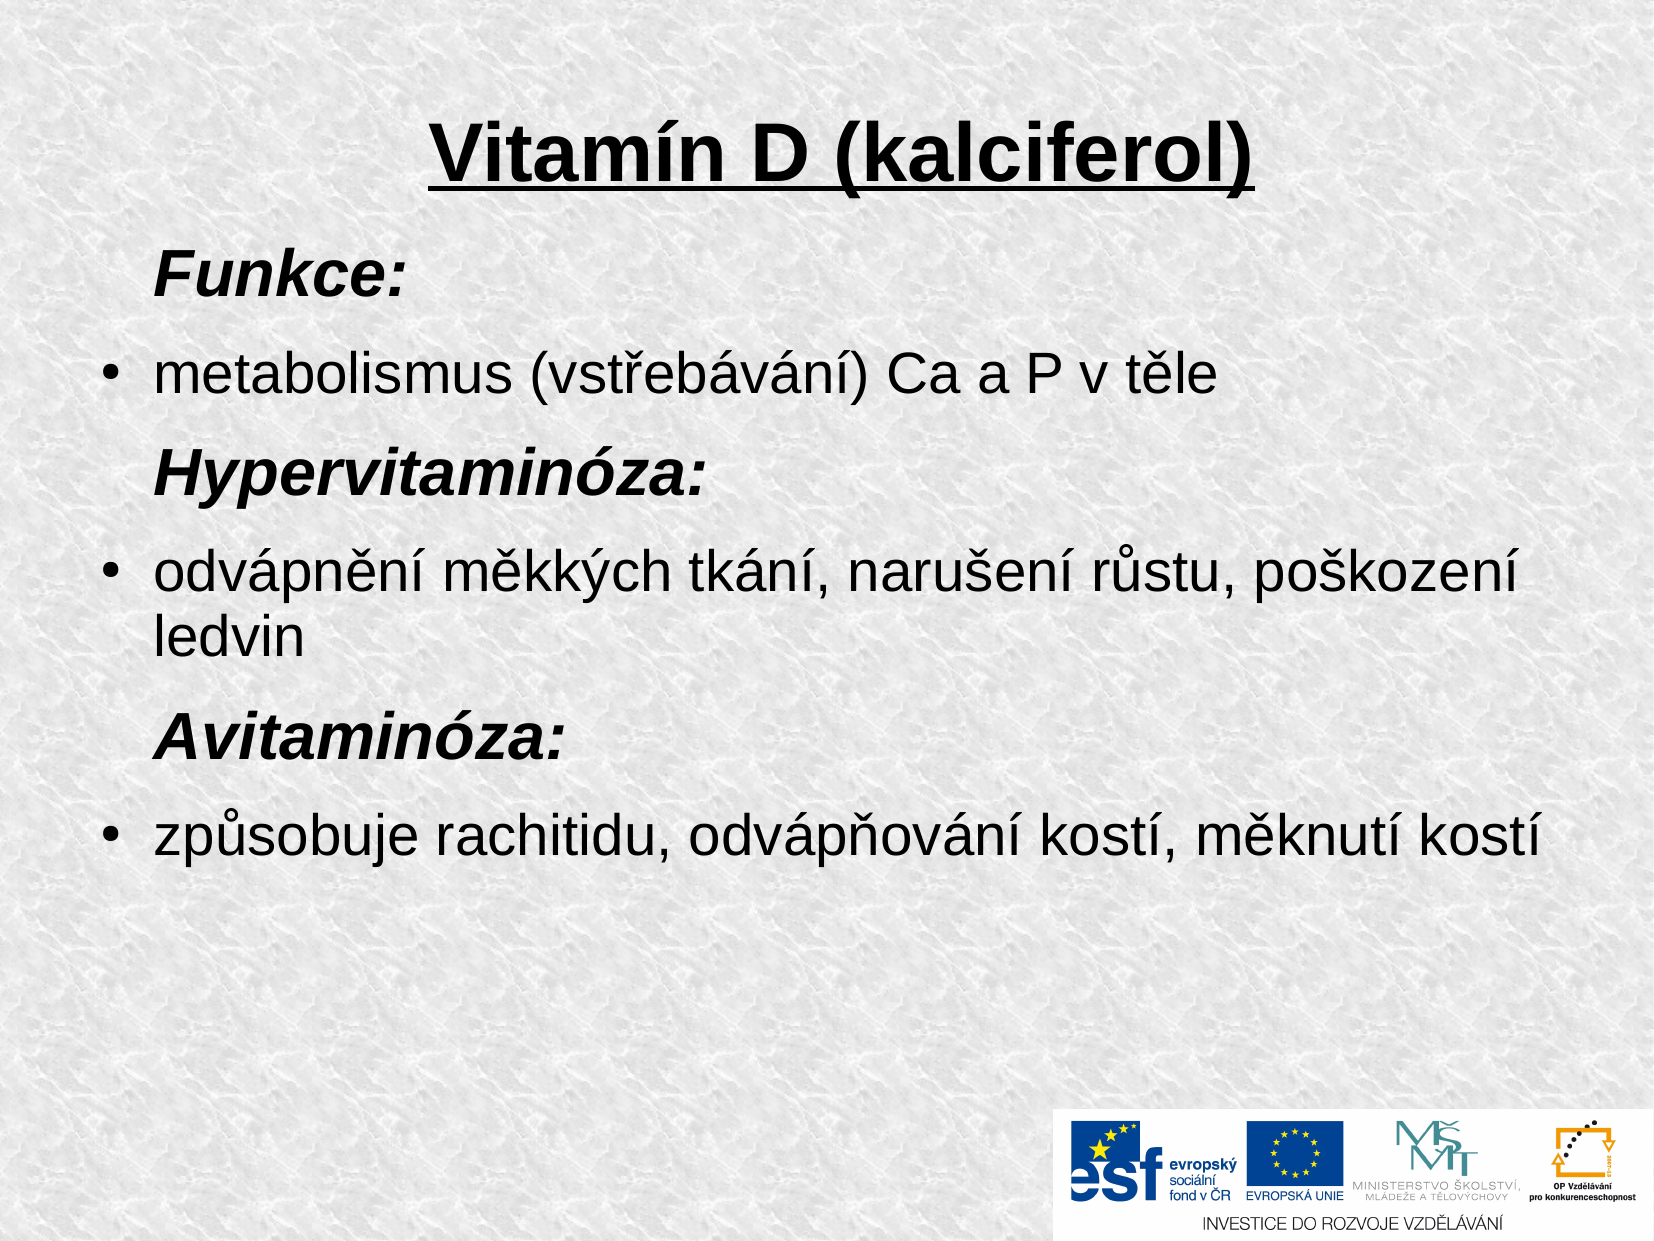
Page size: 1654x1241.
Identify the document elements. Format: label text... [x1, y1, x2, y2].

list Funkce: metabolismus (vstřebávání) Ca a P v těle Hypervitaminóza: odvápnění měkkých tkání, narušení růstu, poškození ledvin Avitaminóza: způsobuje rachitidu, odvápňování kostí, měknutí kostí [82, 236, 1571, 1055]
title Vitamín D (kalciferol) [82, 49, 1571, 236]
picture [0, 0, 1654, 1241]
